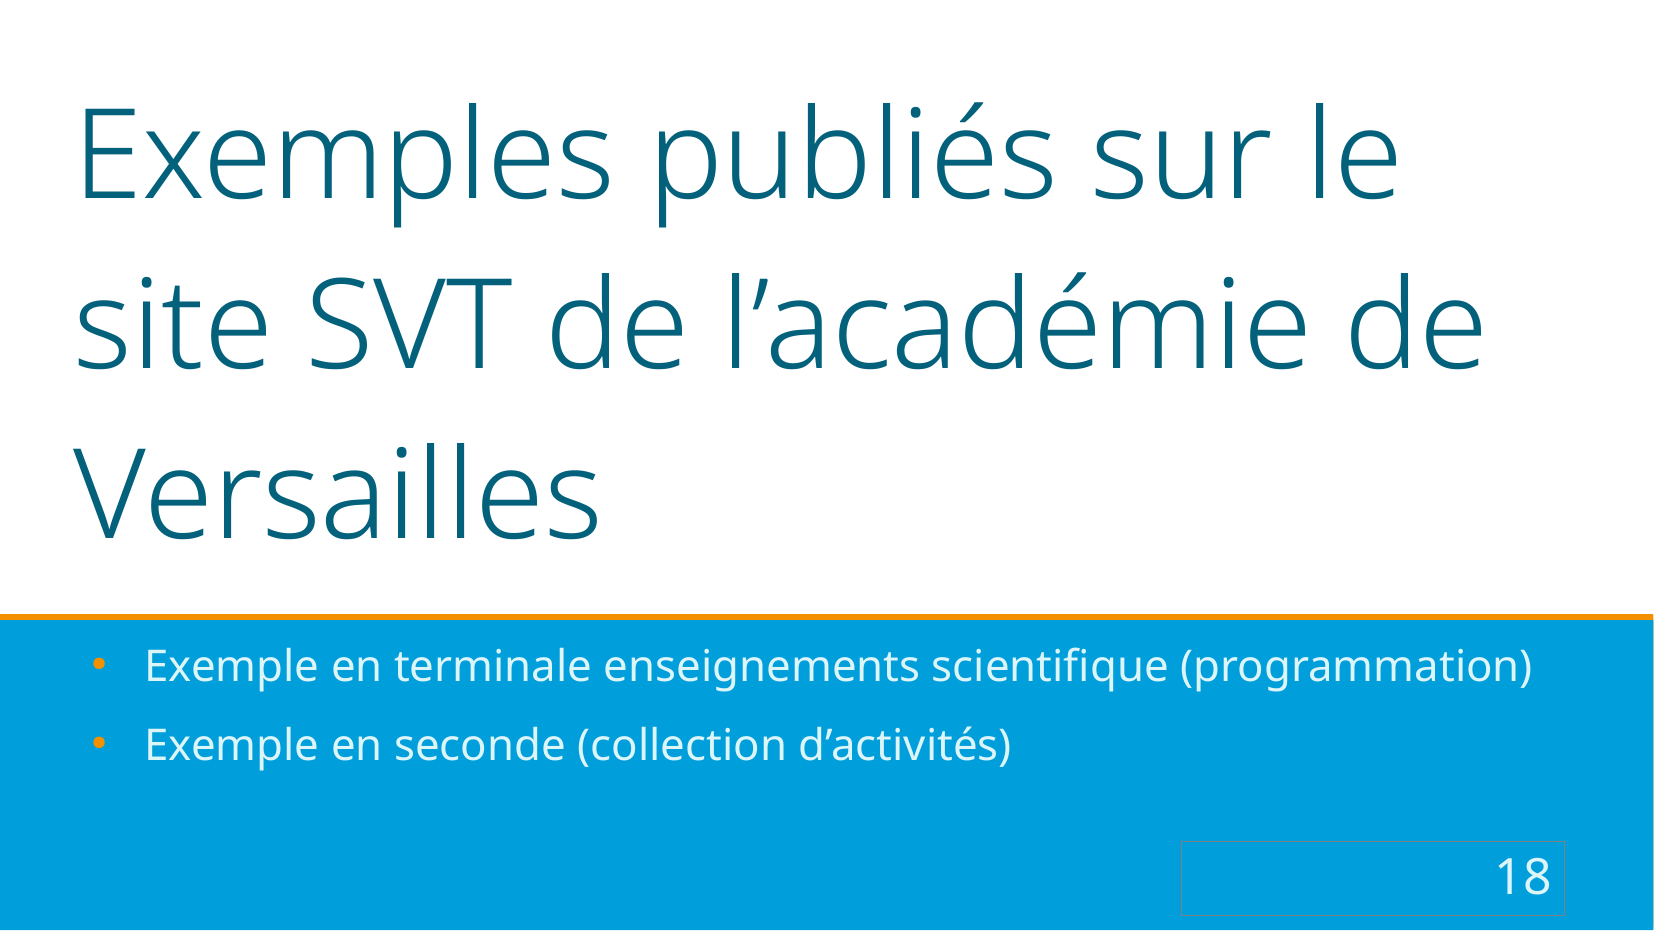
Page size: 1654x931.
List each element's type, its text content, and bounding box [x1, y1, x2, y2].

list Exemple en terminale enseignements scientifique (programmation) Exemple en seconde (collection d’activités) [73, 634, 1551, 827]
title Exemples publiés sur le site SVT de l’académie de Versailles [73, 44, 1551, 576]
